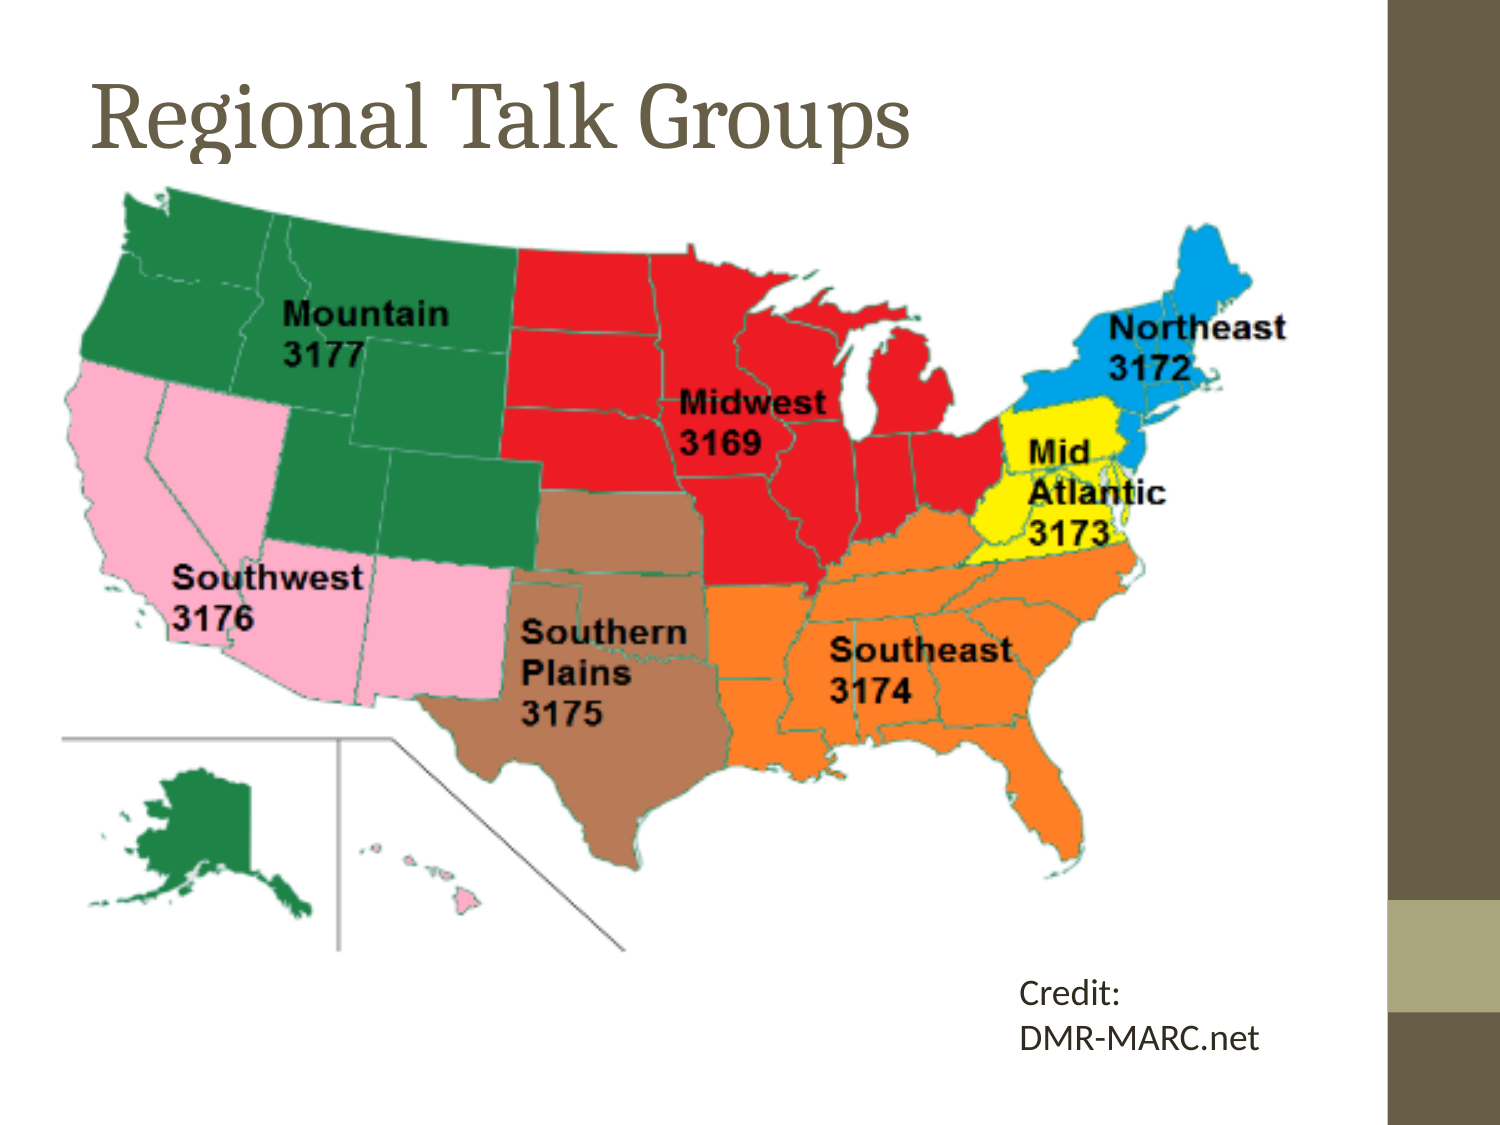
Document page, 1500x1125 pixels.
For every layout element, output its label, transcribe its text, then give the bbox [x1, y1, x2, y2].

title Regional Talk Groups [75, 45, 1325, 233]
picture [45, 164, 1306, 961]
text_box Credit: DMR-MARC.net [1004, 960, 1275, 1065]
